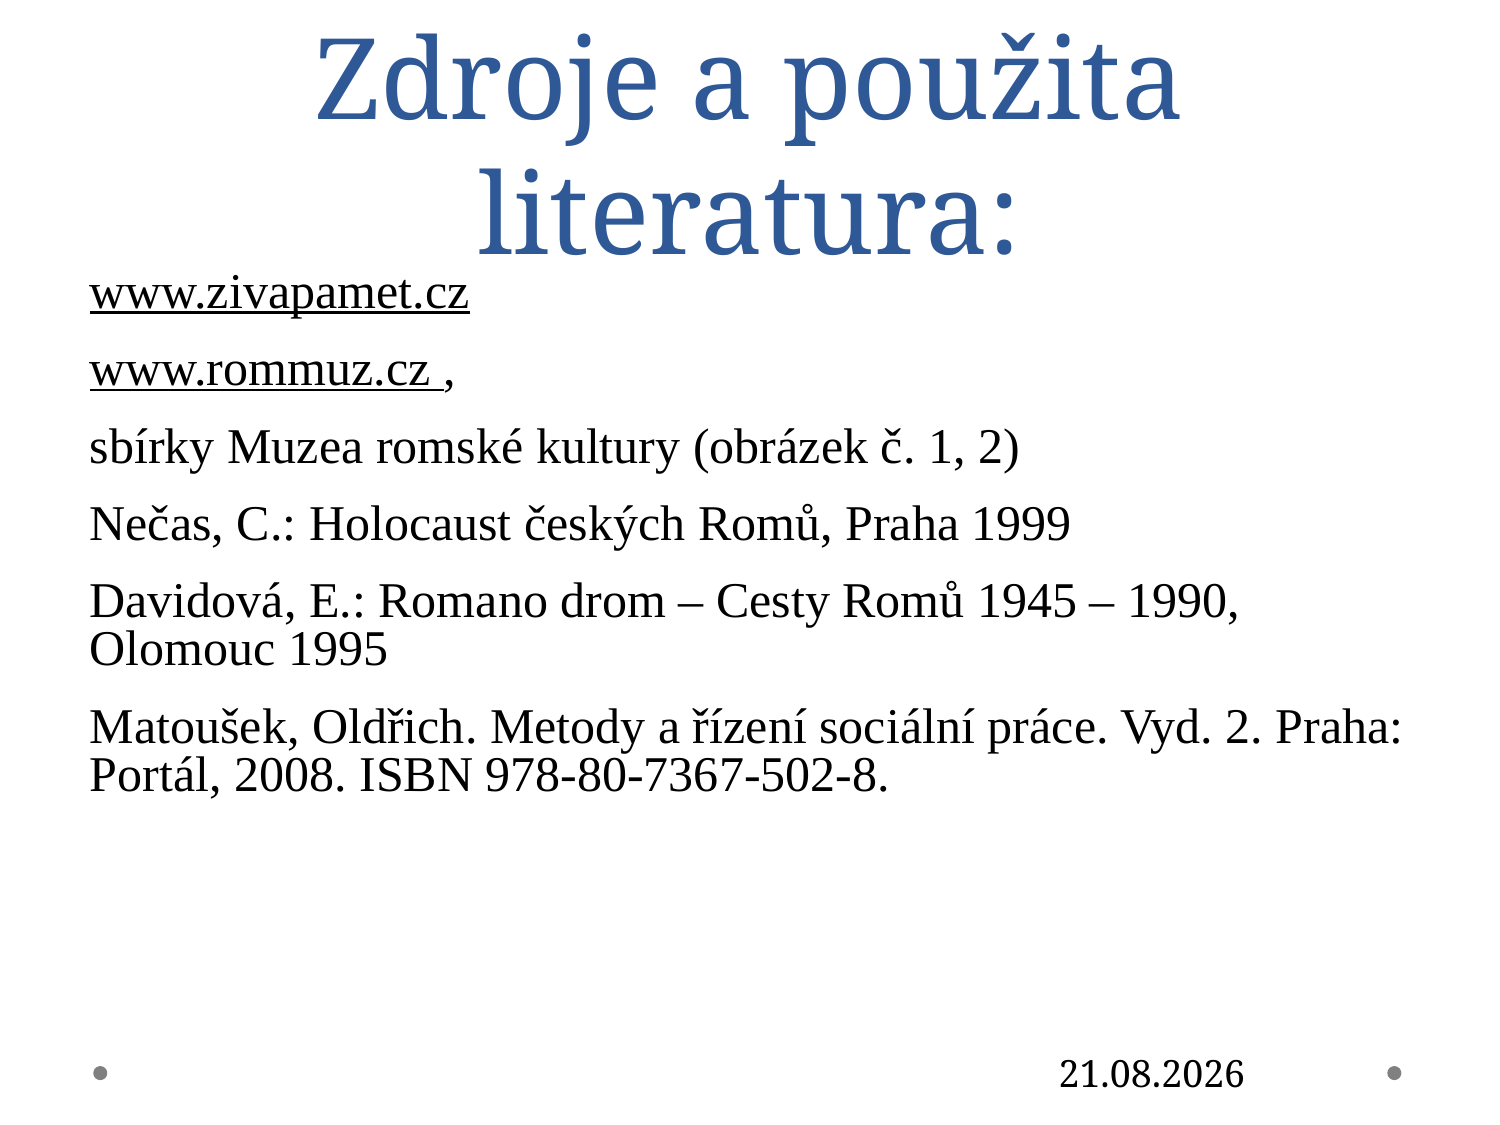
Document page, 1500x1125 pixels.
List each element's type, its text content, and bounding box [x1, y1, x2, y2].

list www.zivapamet.cz www.rommuz.cz , sbírky Muzea romské kultury (obrázek č. 1, 2) Nečas, C.: Holocaust českých Romů, Praha 1999 Davidová, E.: Romano drom – Cesty Romů 1945 – 1990, Olomouc 1995 Matoušek, Oldřich. Metody a řízení sociální práce. Vyd. 2. Praha: Portál, 2008. ISBN 978-80-7367-502-8. [75, 262, 1425, 1005]
title Zdroje a použita literatura: [75, 0, 1425, 262]
text_box 14.04.2020 [1043, 1042, 1386, 1103]
